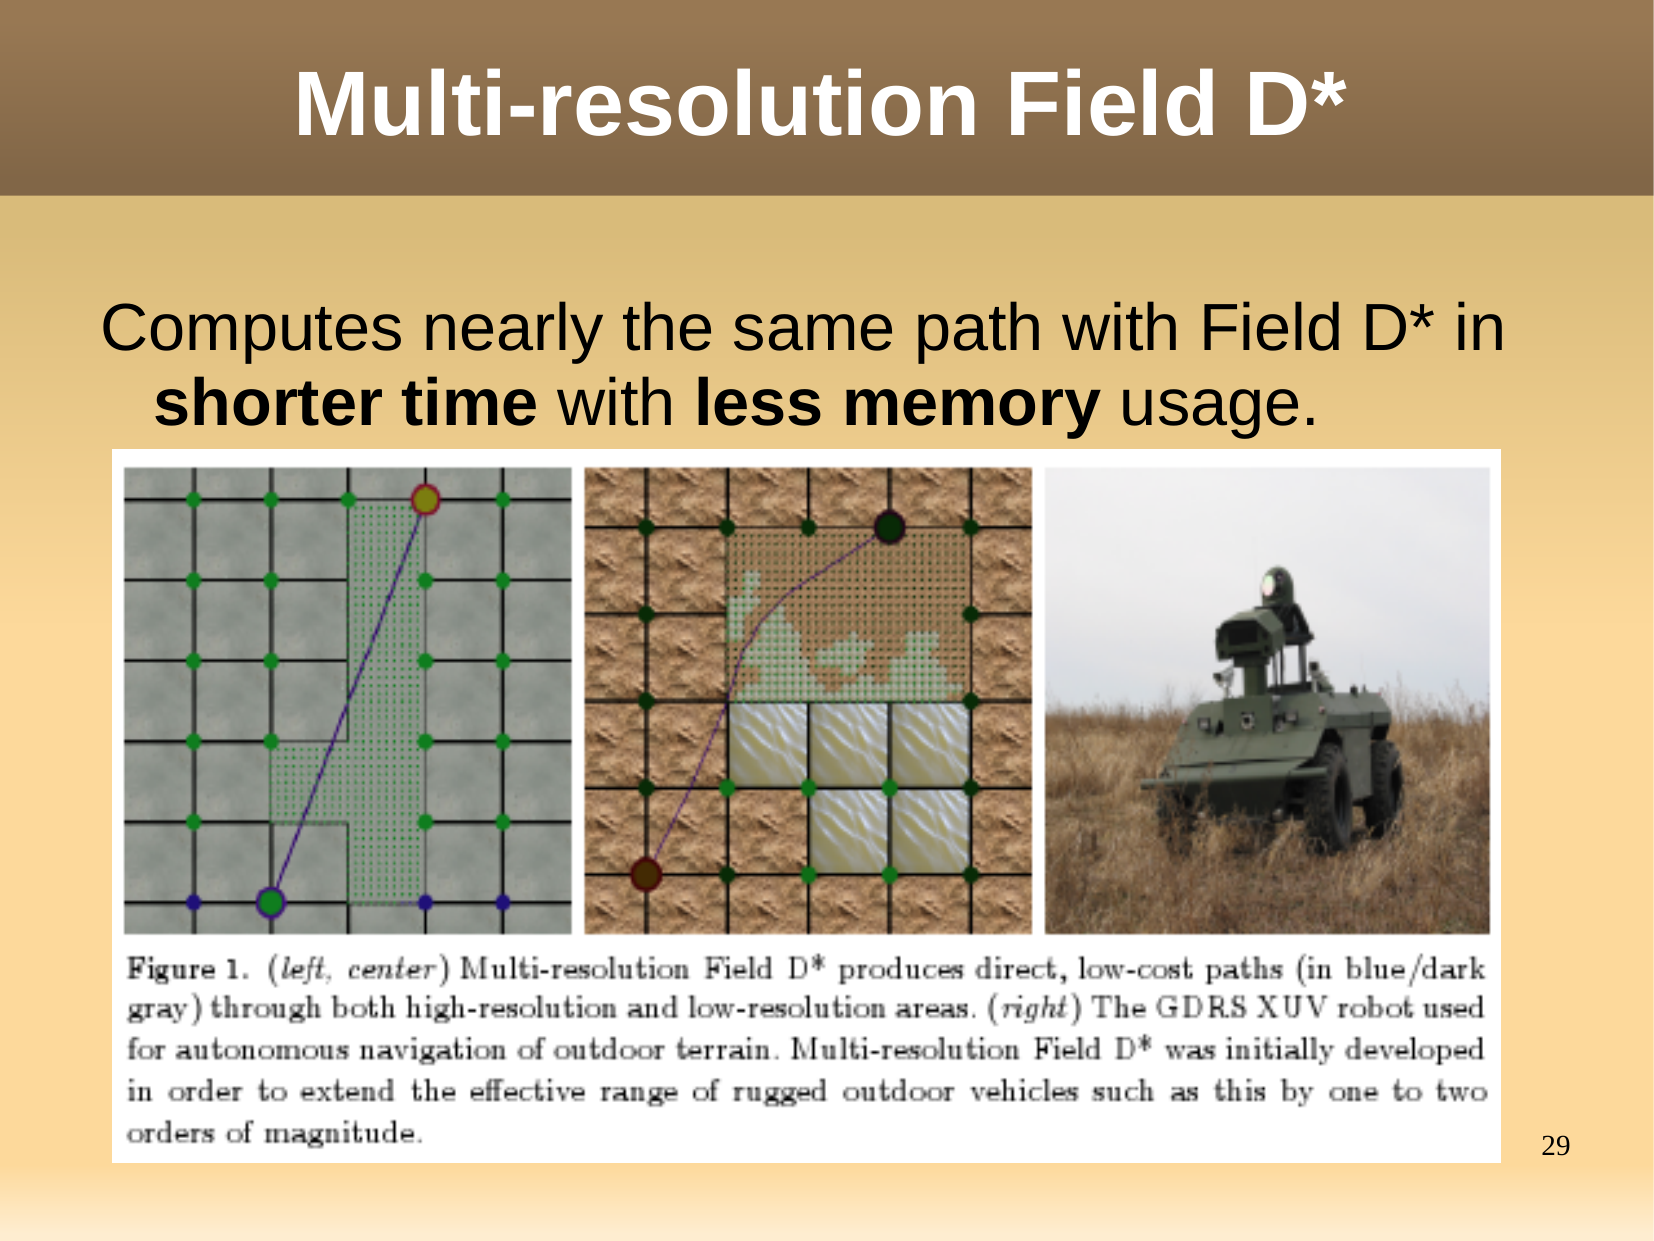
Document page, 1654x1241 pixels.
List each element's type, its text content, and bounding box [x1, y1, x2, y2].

list Computes nearly the same path with Field D* in shorter time with less memory usage. [82, 290, 1571, 1094]
picture [0, 0, 1654, 1241]
title Multi-resolution Field D* [76, 7, 1565, 200]
